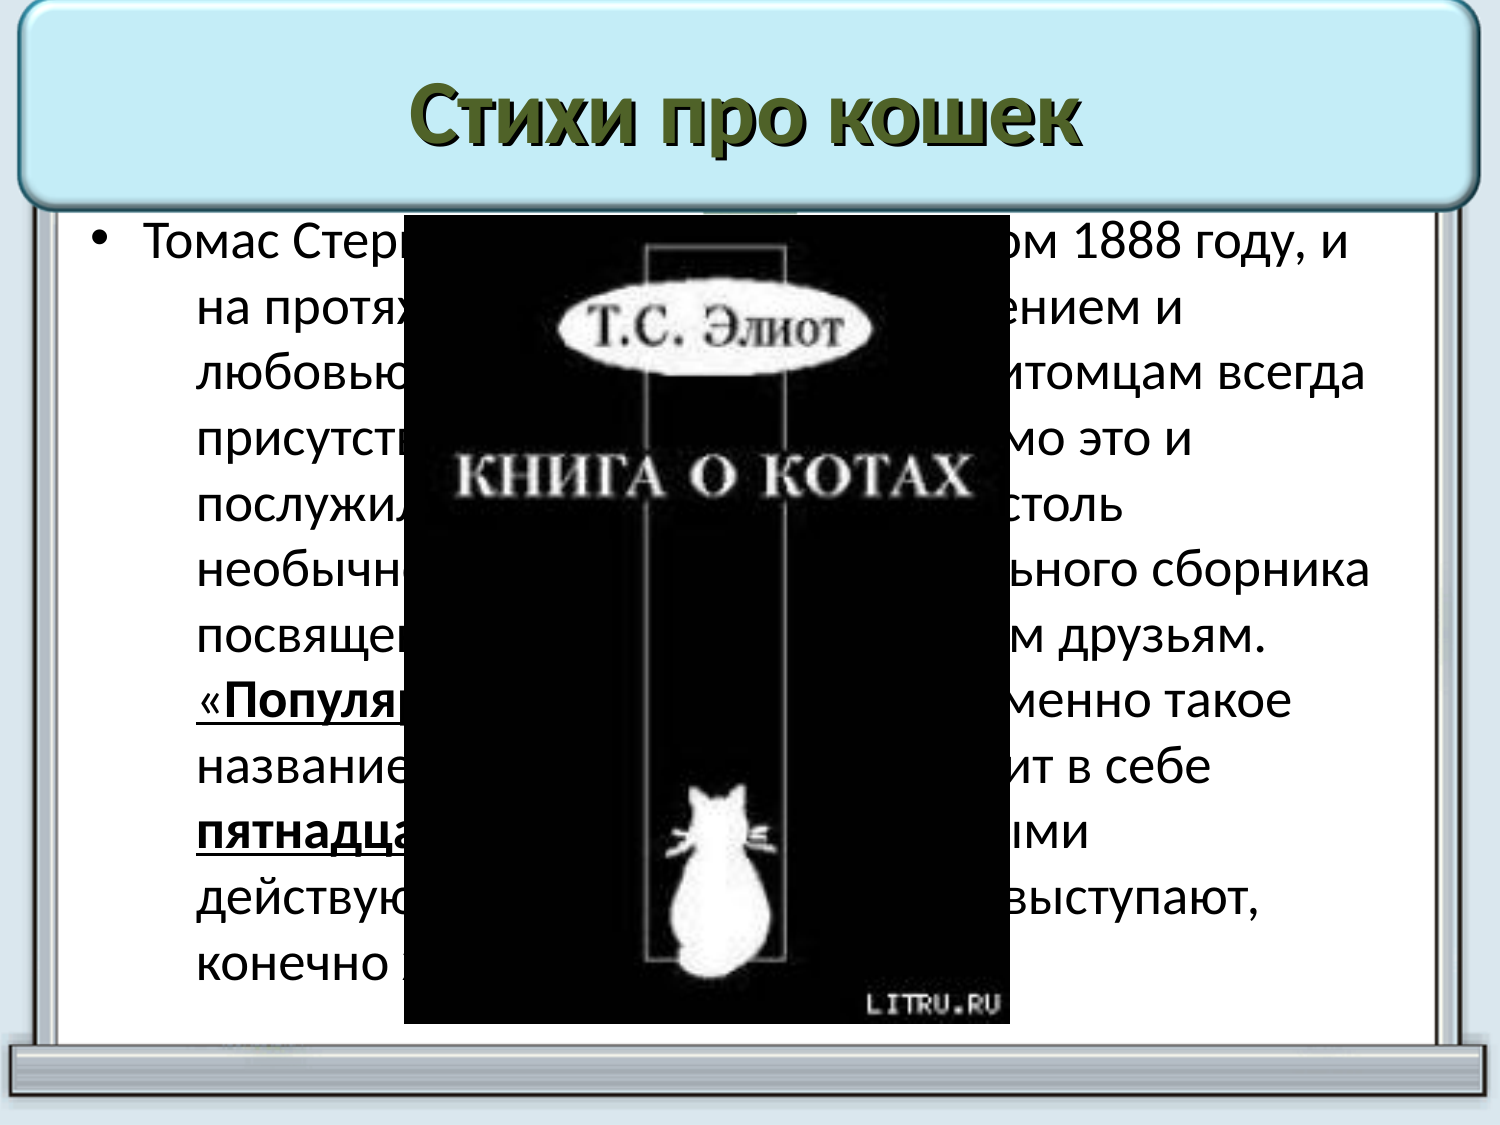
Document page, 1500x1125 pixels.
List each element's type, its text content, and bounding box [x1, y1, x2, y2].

title Стихи про кошек [70, 35, 1421, 178]
picture [404, 215, 1010, 1024]
list Томас Стернз Элиот родился в далеком 1888 году, и на протяжении всей жизни с уважением и любовью относился к пушистым питомцам всегда присутствующим в его доме. Видимо это и послужило мотивом к написанию столь необычного, забавного и удивительного сборника посвященного нашим четвероногим друзьям. «Популярная наука о кошках» – именно такое название имеет сборник и содержит в себе пятнадцать стихотворений, главными действующими лицами в которых выступают, конечно же, кошки! [75, 196, 1426, 1005]
